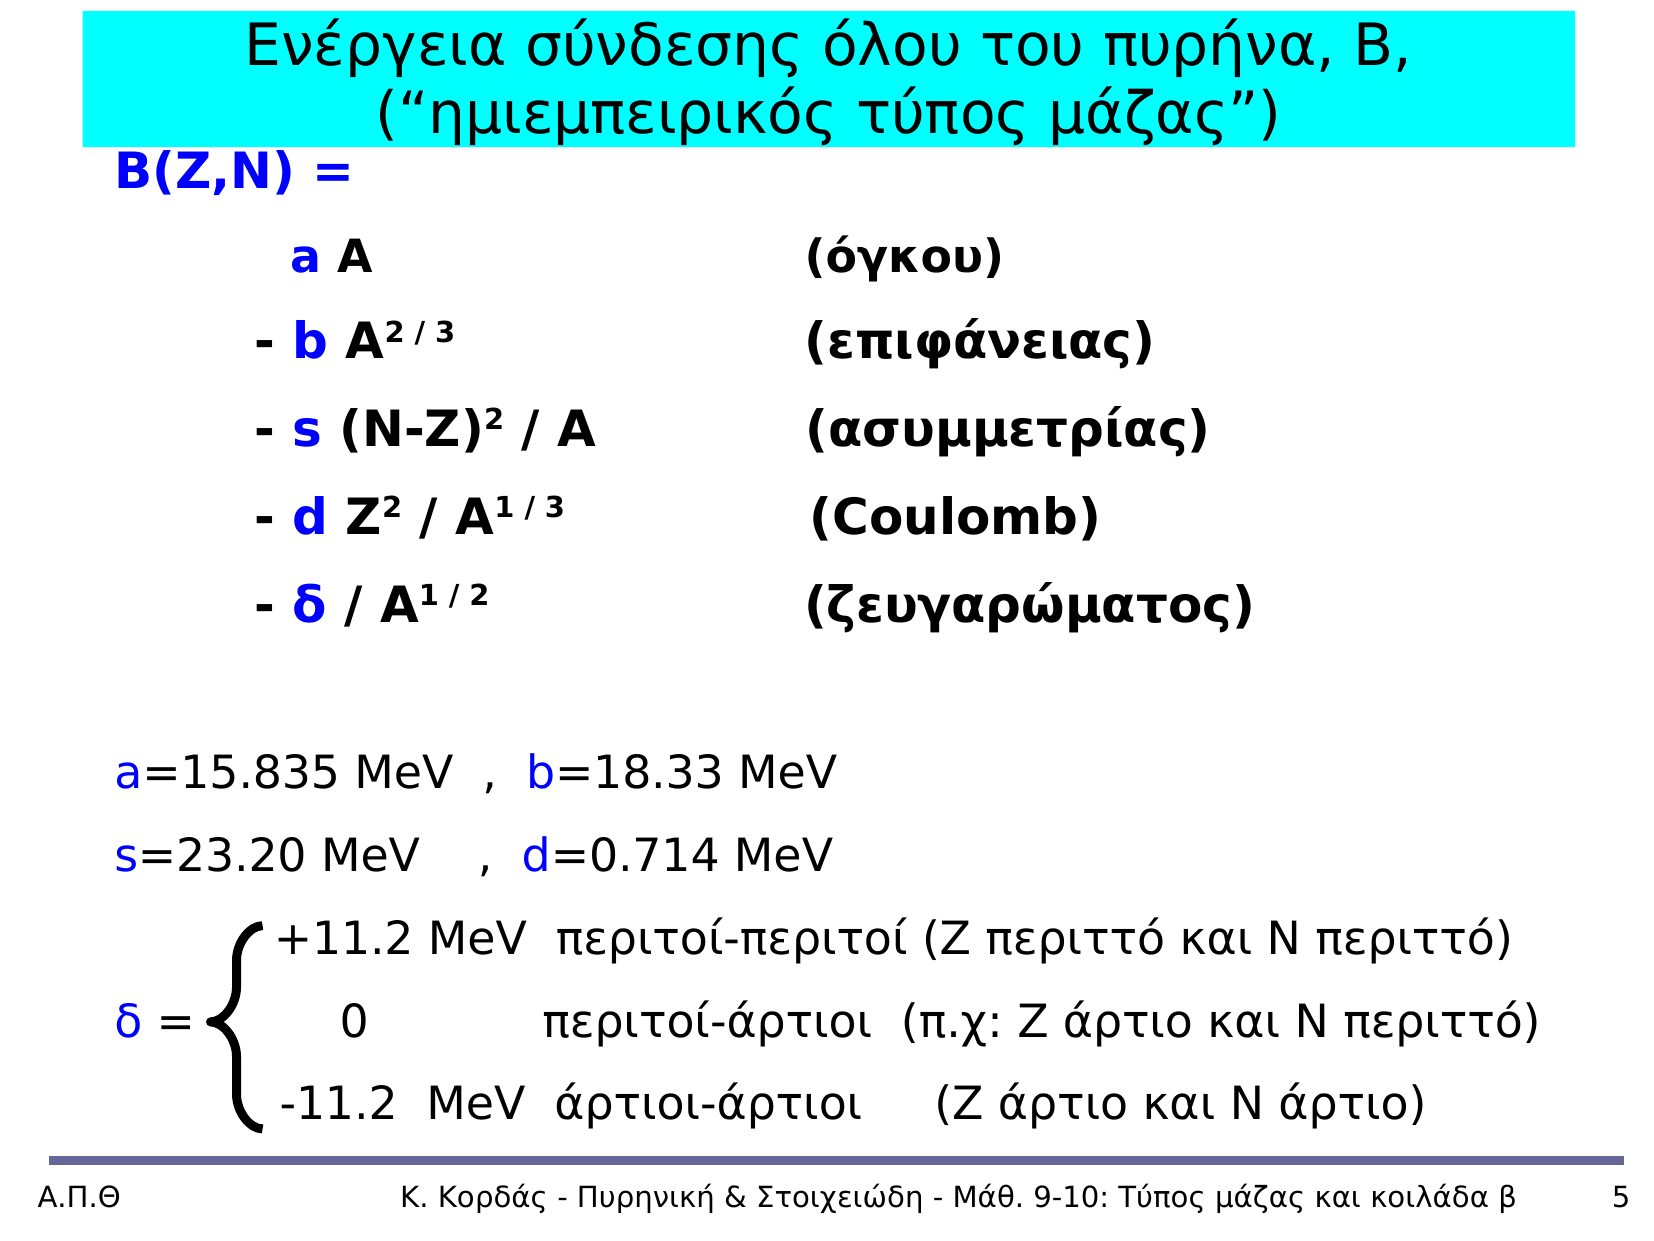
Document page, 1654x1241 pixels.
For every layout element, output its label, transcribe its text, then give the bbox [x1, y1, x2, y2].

title Ενέργεια σύνδεσης όλου του πυρήνα, Β, (“ημιεμπειρικός τύπος μάζας”) [82, 10, 1576, 141]
list Β(Ζ,Ν) = a A (όγκου) - b A2 / 3 (επιφάνειας) - s (N-Z)2 / A (ασυμμετρίας) - d Z2 / A1 / 3 (Coulomb) - δ / A1 / 2 (ζευγαρώματος) a=15.835 MeV , b=18.33 MeV s=23.20 MeV , d=0.714 MeV +11.2 MeV περιτοί-περιτοί (Ζ περιττό και Ν περιττό) δ = 0 περιτοί-άρτιοι (π.χ: Ζ άρτιο και Ν περιττό) -11.2 MeV άρτιοι-άρτιοι (Ζ άρτιο και Ν άρτιο) [43, 141, 1619, 1140]
